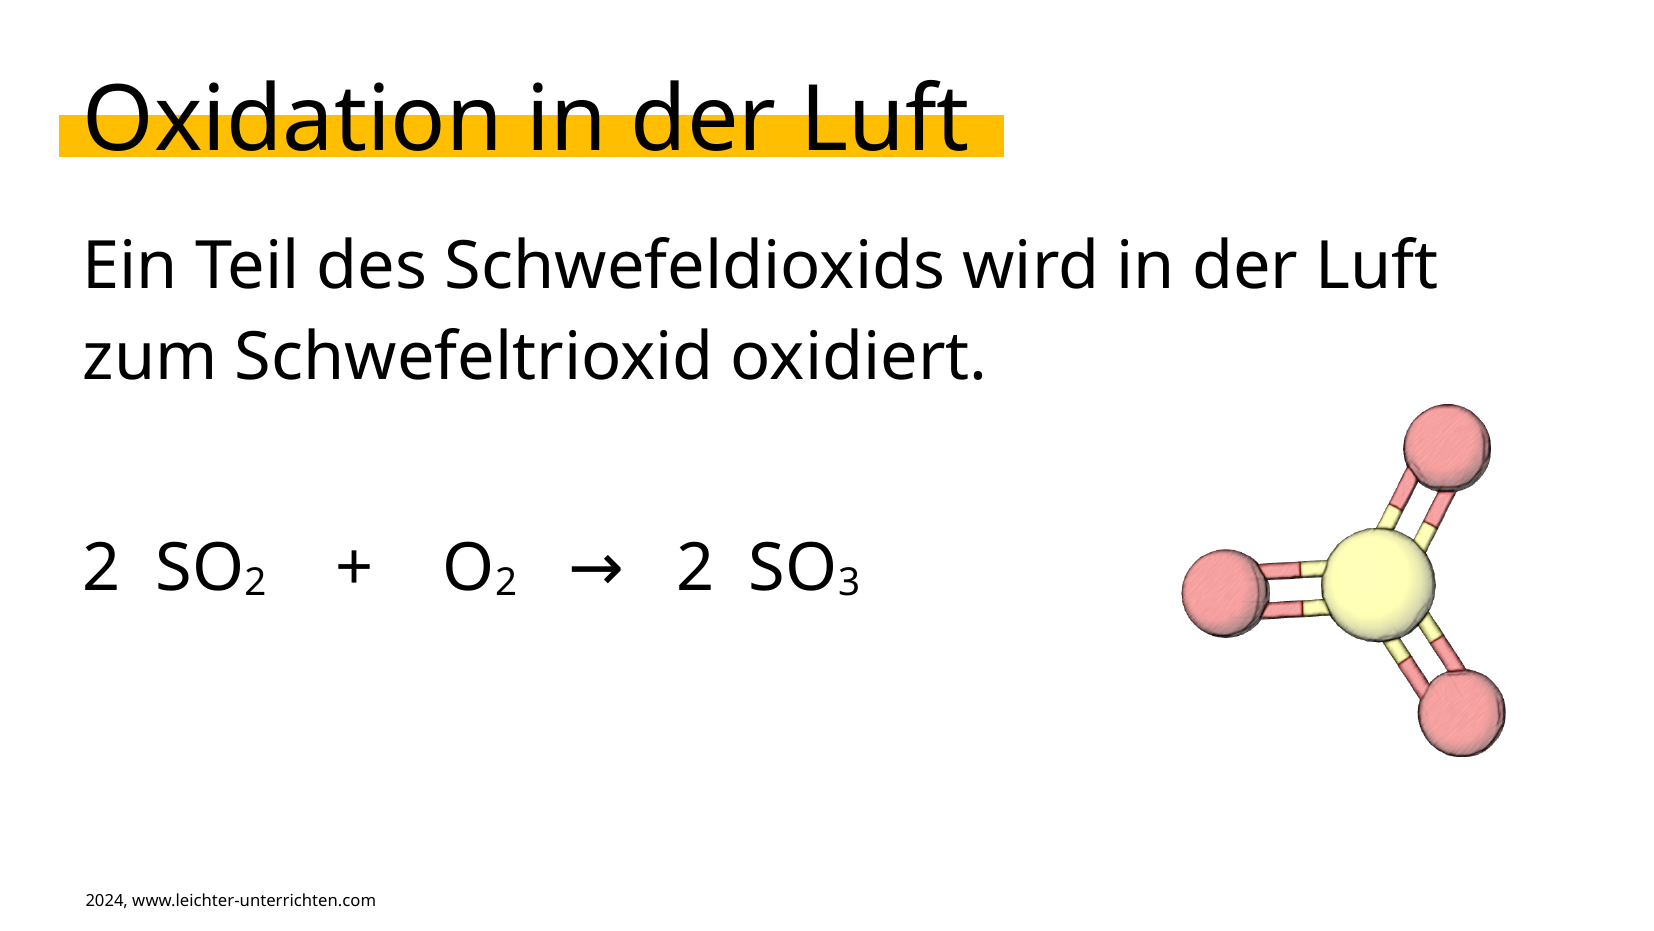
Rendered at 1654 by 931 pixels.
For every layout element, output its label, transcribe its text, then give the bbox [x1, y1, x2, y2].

list Ein Teil des Schwefeldioxids wird in der Luft zum Schwefeltrioxid oxidiert. 2 SO2 + O2 → 2 SO3 [82, 217, 1571, 758]
picture [1181, 404, 1506, 758]
title Oxidation in der Luft [82, 37, 1571, 193]
